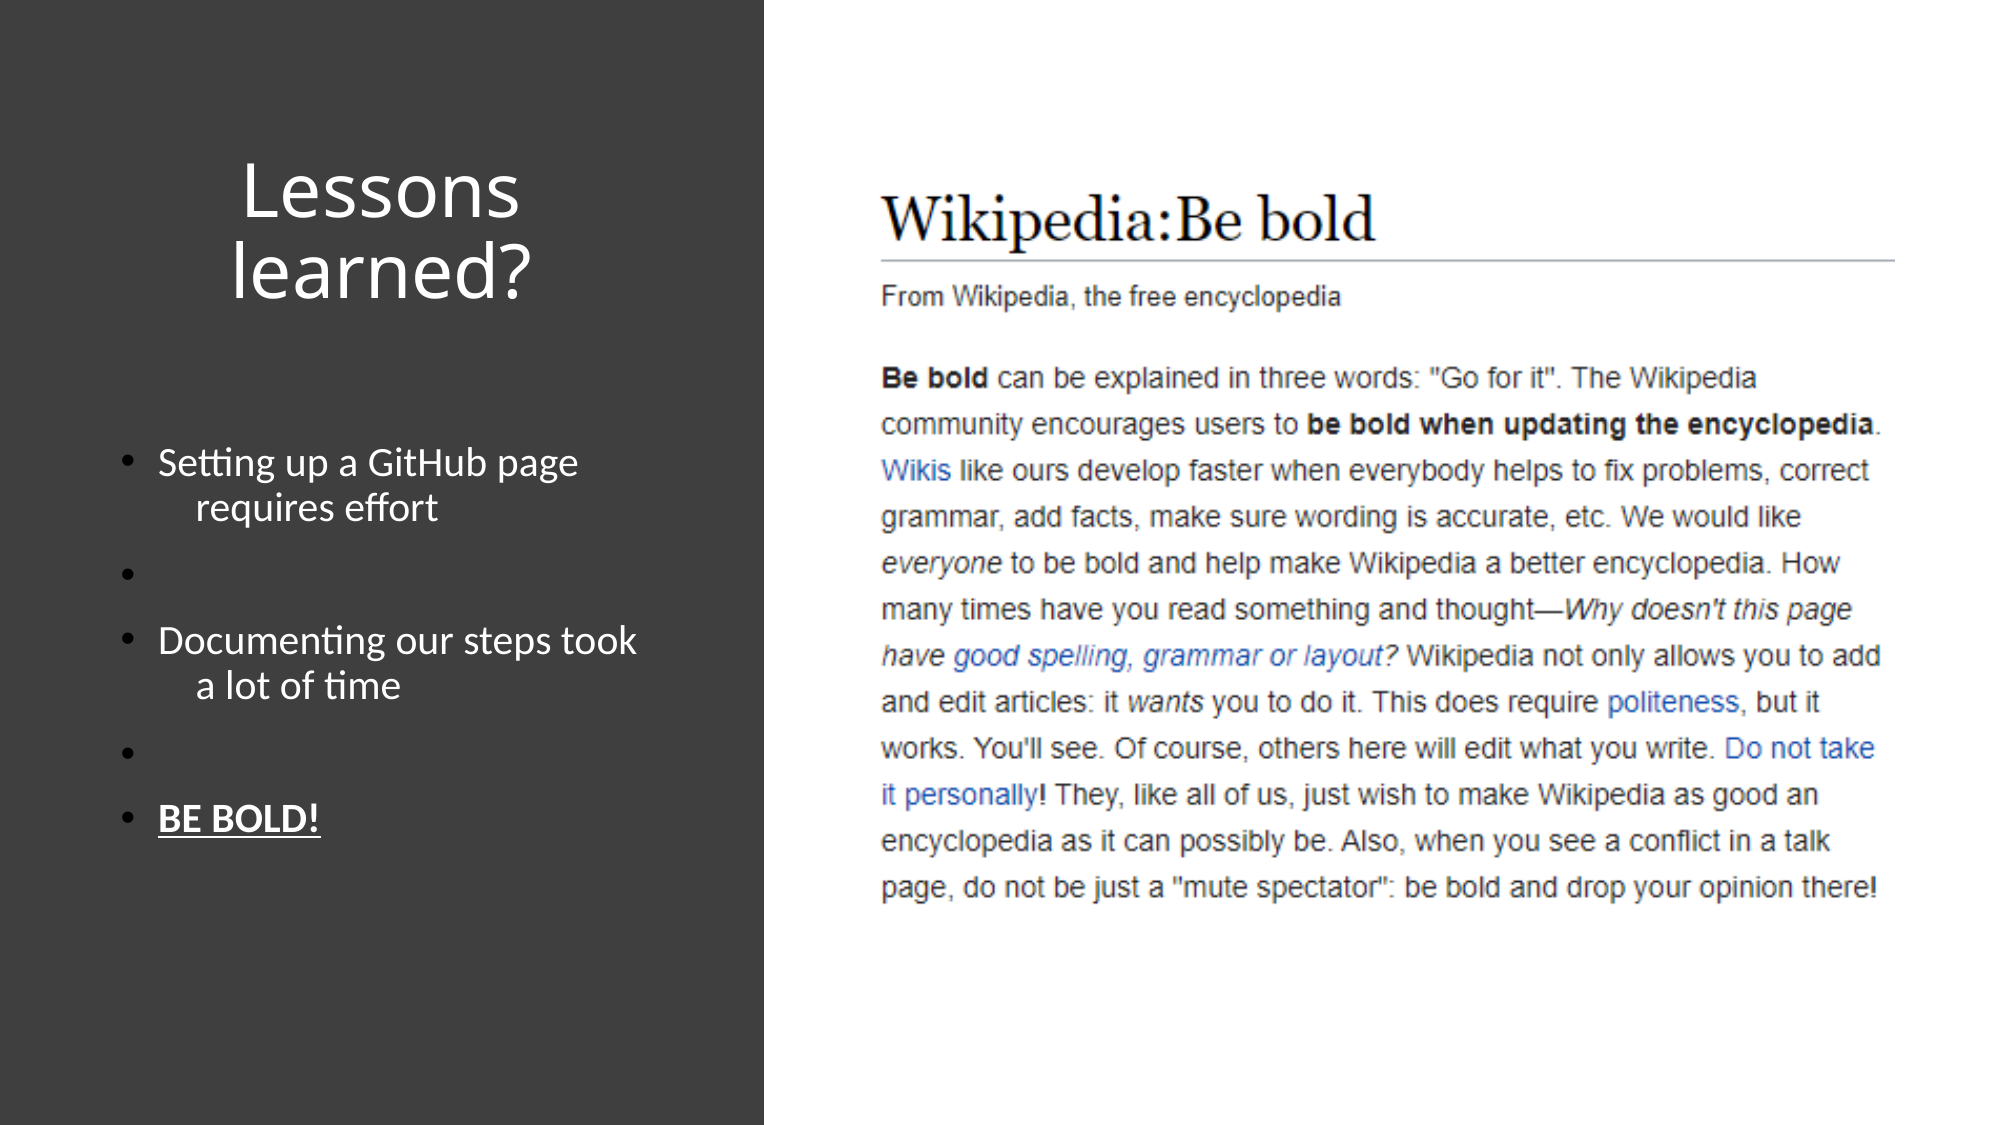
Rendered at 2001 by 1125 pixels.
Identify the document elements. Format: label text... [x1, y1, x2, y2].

list Setting up a GitHub page requires effort Documenting our steps took a lot of time BE BOLD! [105, 432, 658, 994]
text_box [0, 0, 764, 1125]
title Lessons learned? [105, 102, 658, 366]
picture [869, 178, 1895, 921]
